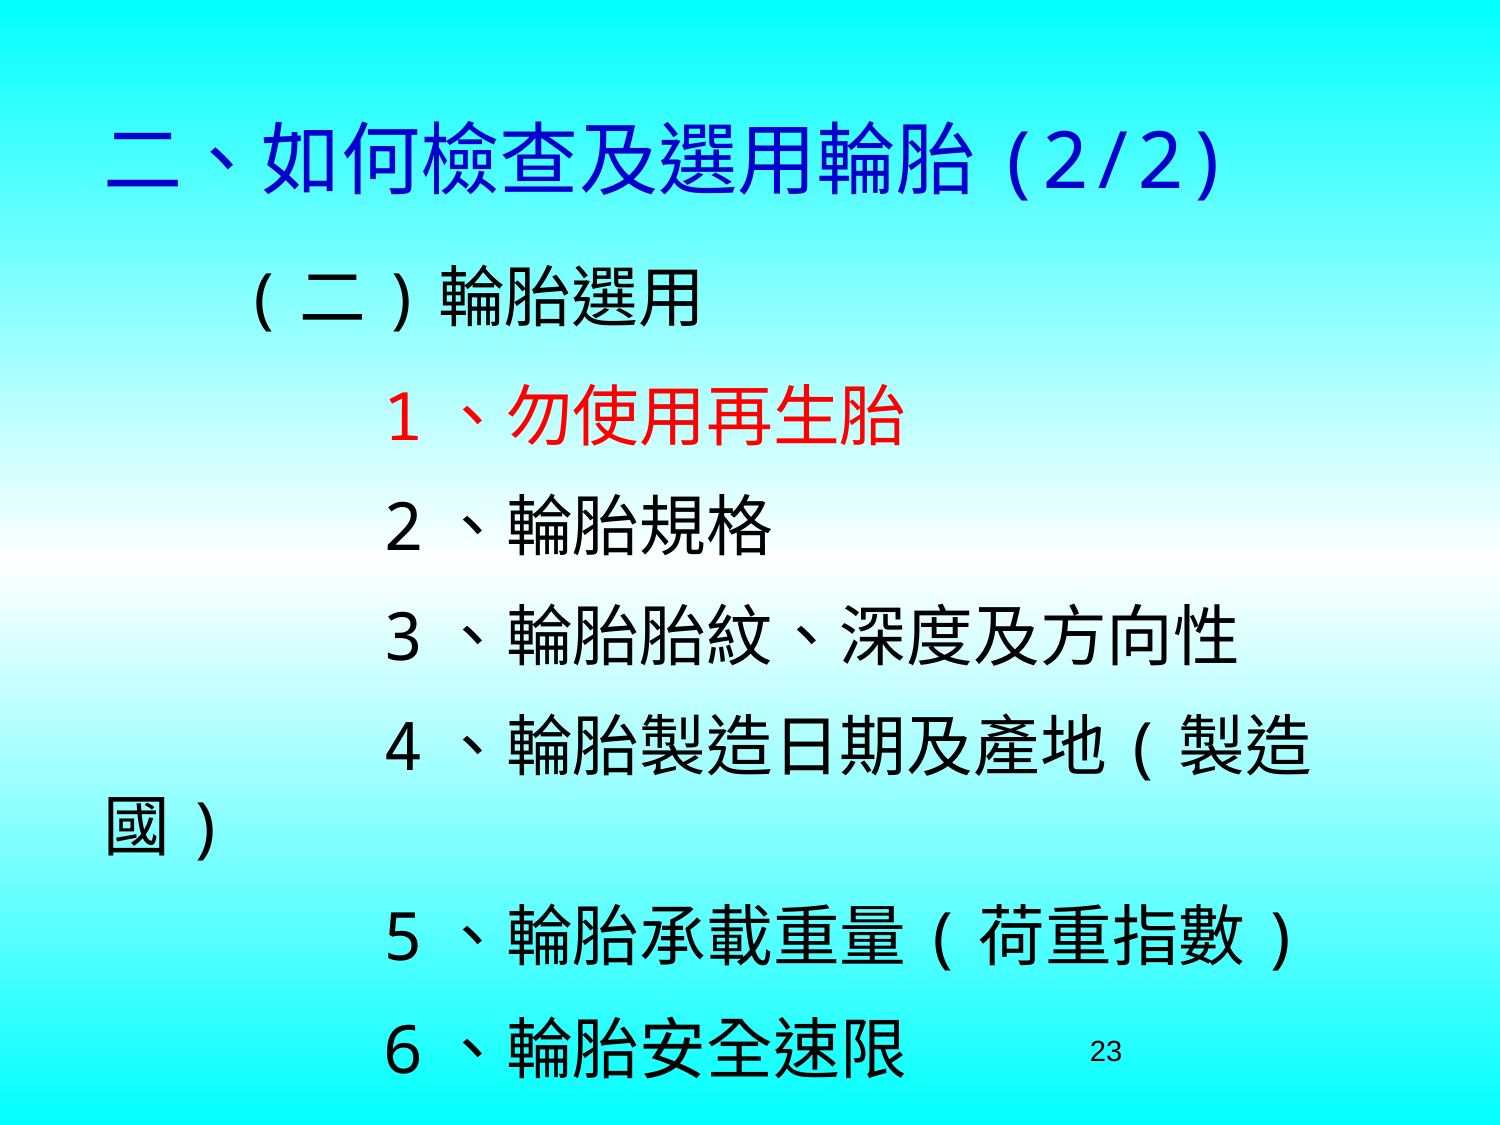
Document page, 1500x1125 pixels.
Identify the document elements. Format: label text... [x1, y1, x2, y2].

text_box [1074, 1024, 1426, 1103]
text_box 二、如何檢查及選用輪胎(2/2) (二)輪胎選用 1、勿使用再生胎 2、輪胎規格 3、輪胎胎紋、深度及方向性 4、輪胎製造日期及產地(製造國) 5、輪胎承載重量(荷重指數) 6、輪胎安全速限 [88, 101, 1365, 1075]
